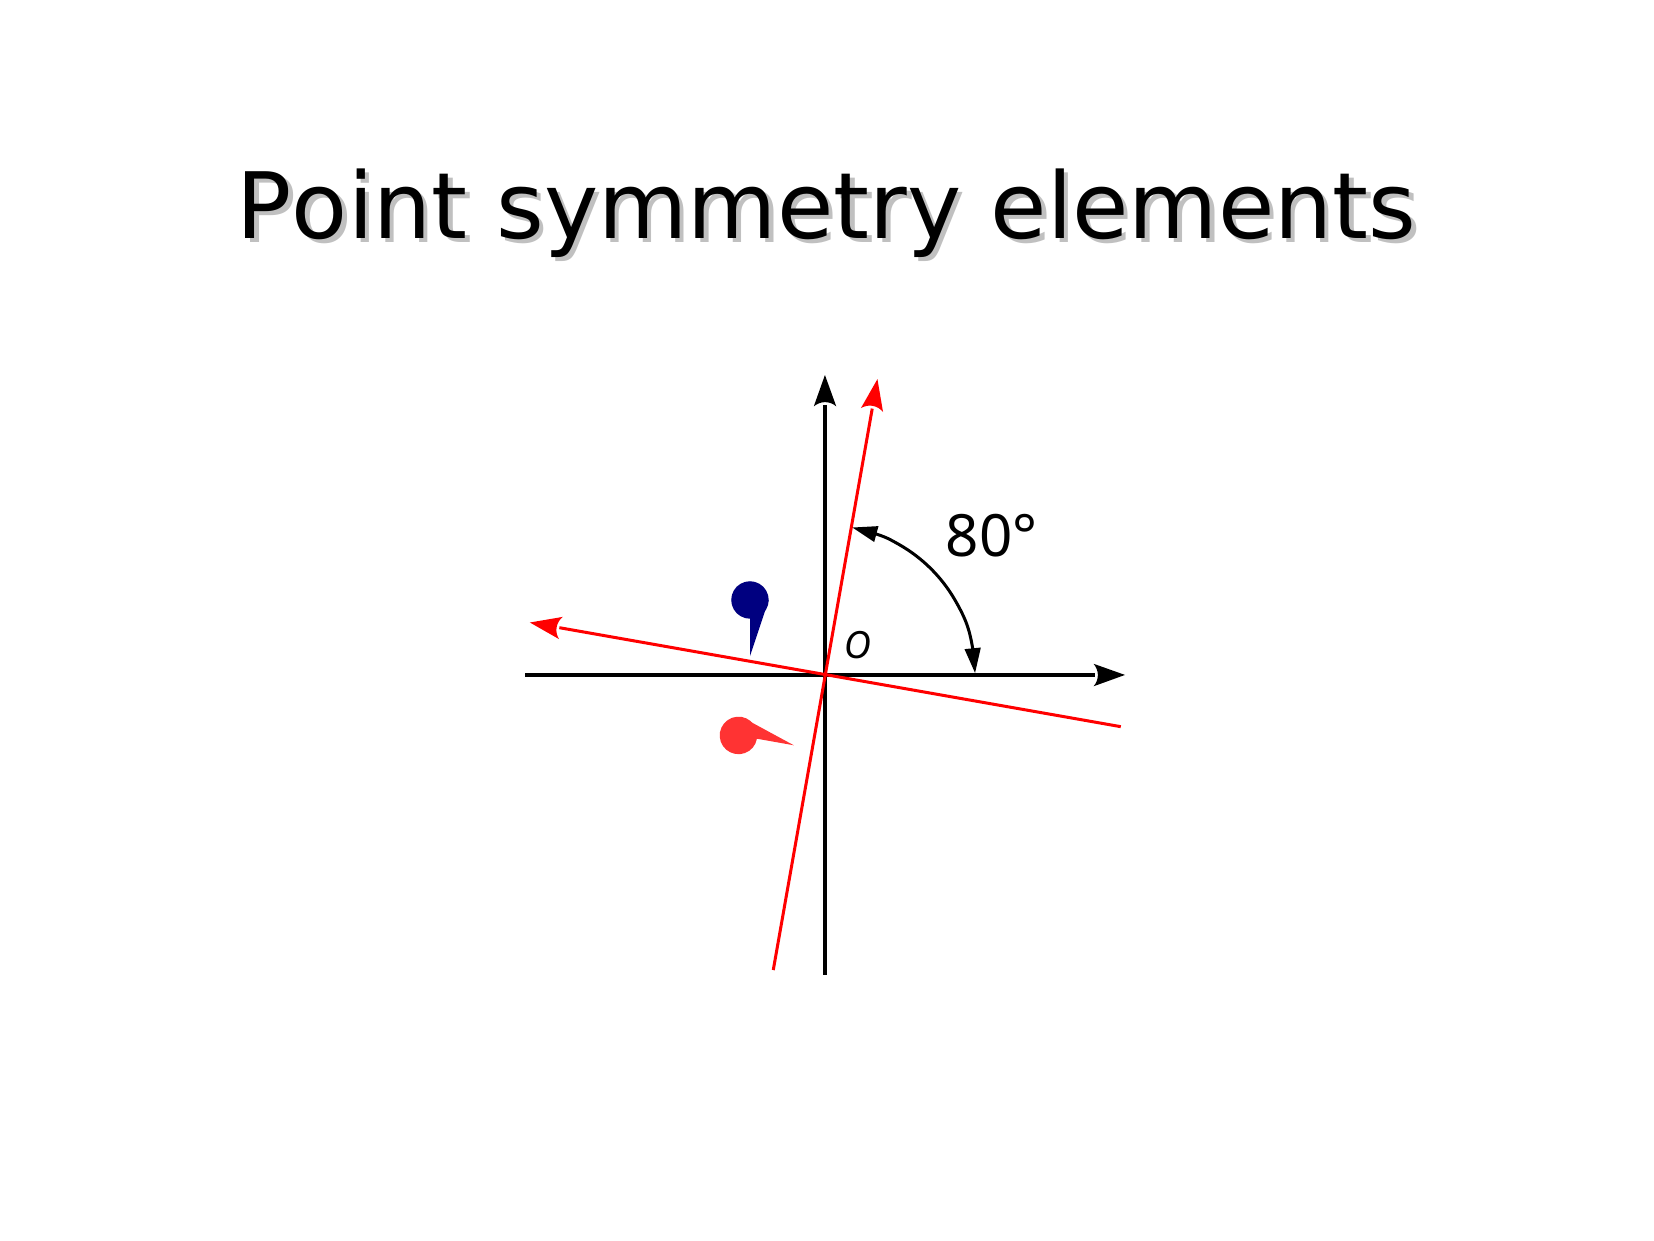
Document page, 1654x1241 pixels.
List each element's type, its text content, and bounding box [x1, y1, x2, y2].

title Point symmetry elements [121, 102, 1534, 311]
text_box [731, 581, 769, 657]
text_box O [843, 618, 901, 670]
text_box 80° [945, 494, 1069, 563]
text_box [719, 716, 794, 755]
